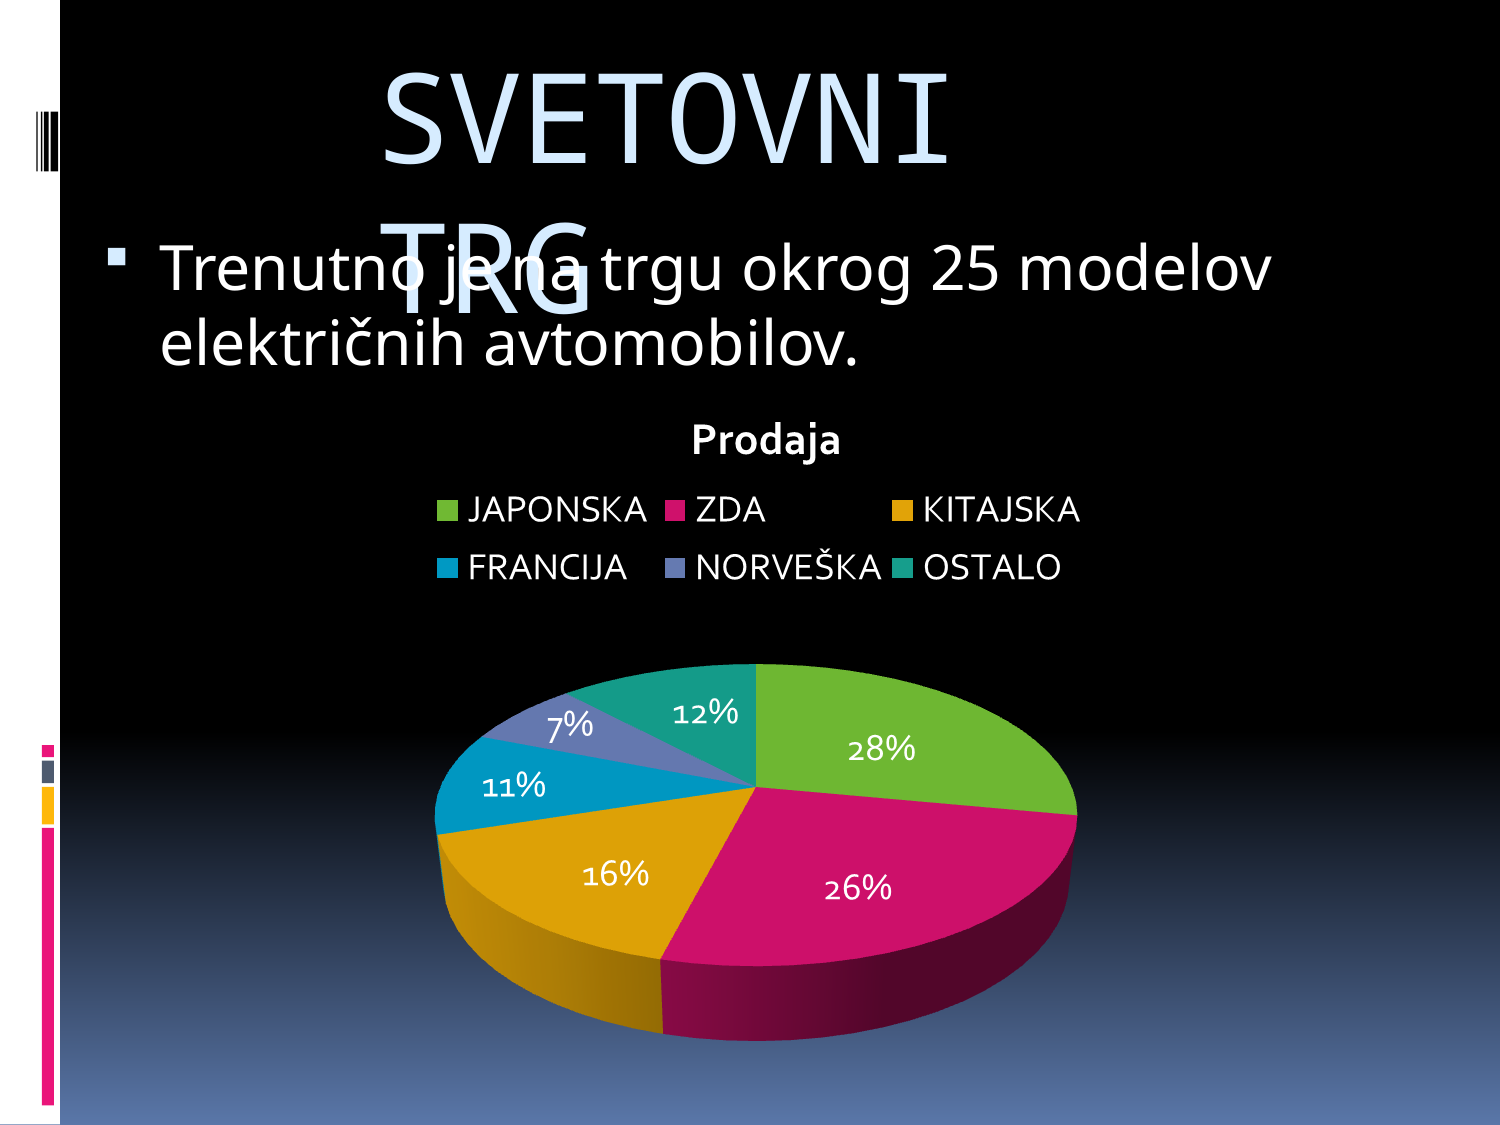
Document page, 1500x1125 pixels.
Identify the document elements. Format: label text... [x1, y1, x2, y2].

picture [233, 387, 1300, 1113]
chart [233, 388, 1302, 1115]
title SVETOVNI TRG [360, 31, 1209, 181]
list Trenutno je na trgu okrog 25 modelov električnih avtomobilov. [76, 220, 1447, 1106]
